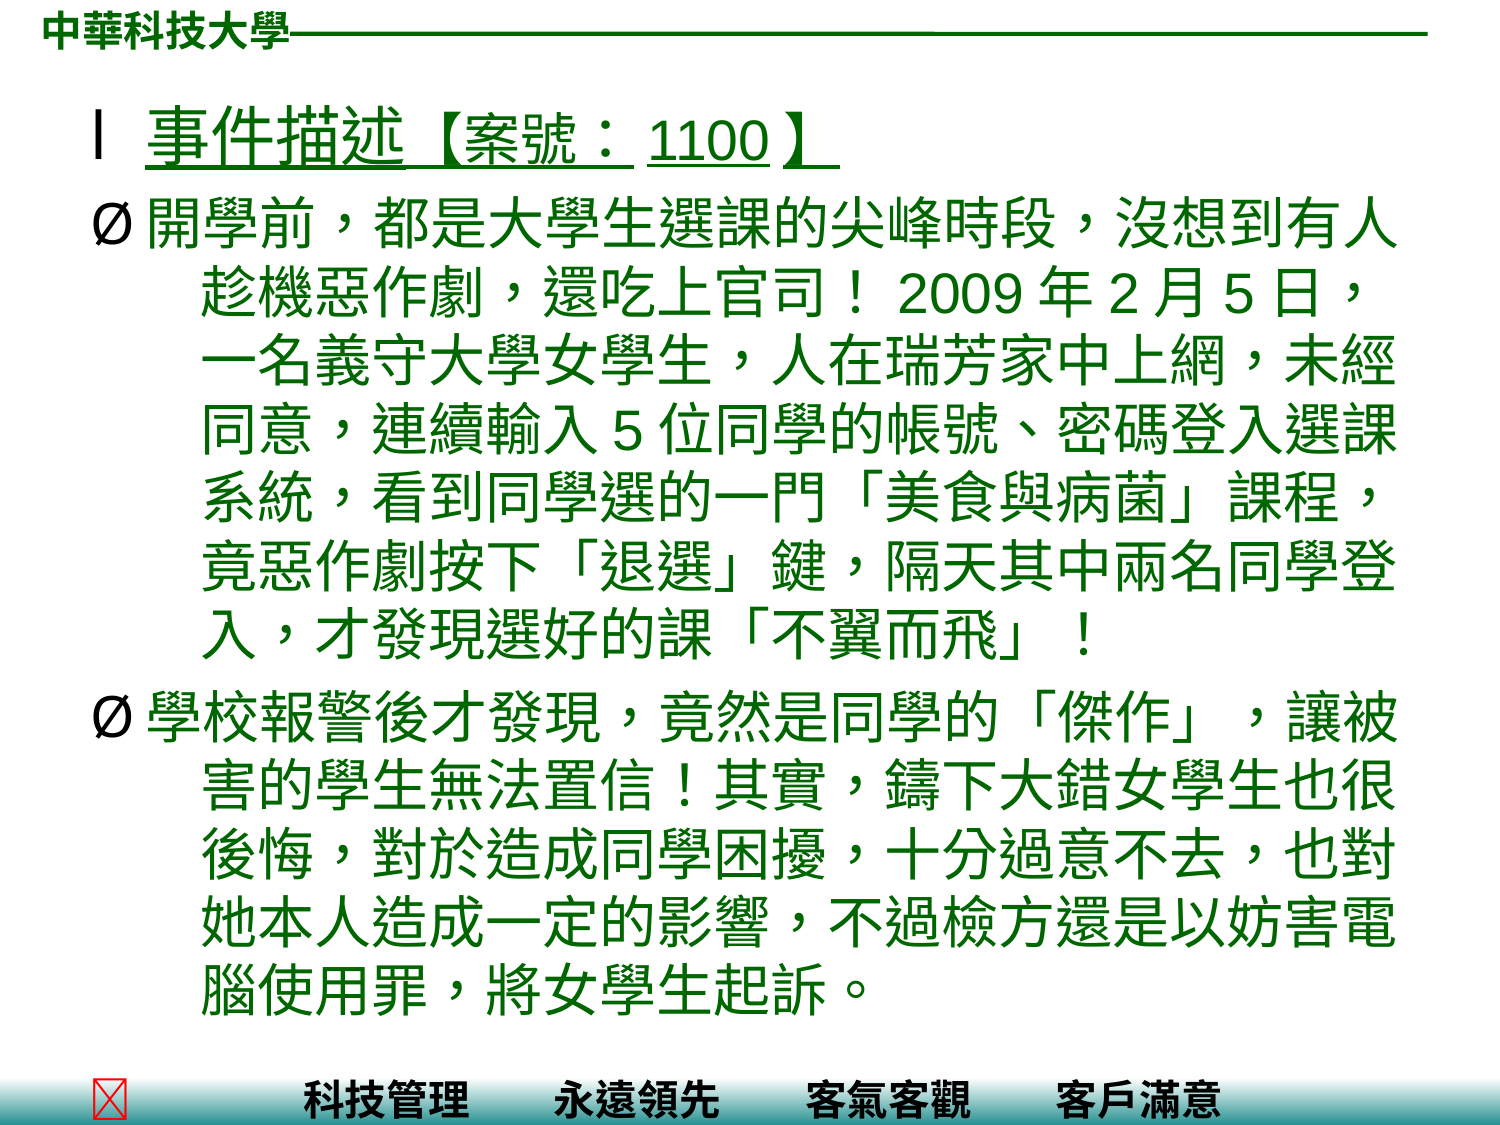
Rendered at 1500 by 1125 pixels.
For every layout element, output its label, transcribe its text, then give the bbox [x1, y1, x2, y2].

list 事件描述【案號：1100】 開學前，都是大學生選課的尖峰時段，沒想到有人趁機惡作劇，還吃上官司！2009年2月5日，一名義守大學女學生，人在瑞芳家中上網，未經同意，連續輸入5位同學的帳號、密碼登入選課系統，看到同學選的一門「美食與病菌」課程，竟惡作劇按下「退選」鍵，隔天其中兩名同學登入，才發現選好的課「不翼而飛」！ 學校報警後才發現，竟然是同學的「傑作」，讓被害的學生無法置信！其實，鑄下大錯女學生也很後悔，對於造成同學困擾，十分過意不去，也對她本人造成一定的影響，不過檢方還是以妨害電腦使用罪，將女學生起訴。 [75, 87, 1426, 1088]
